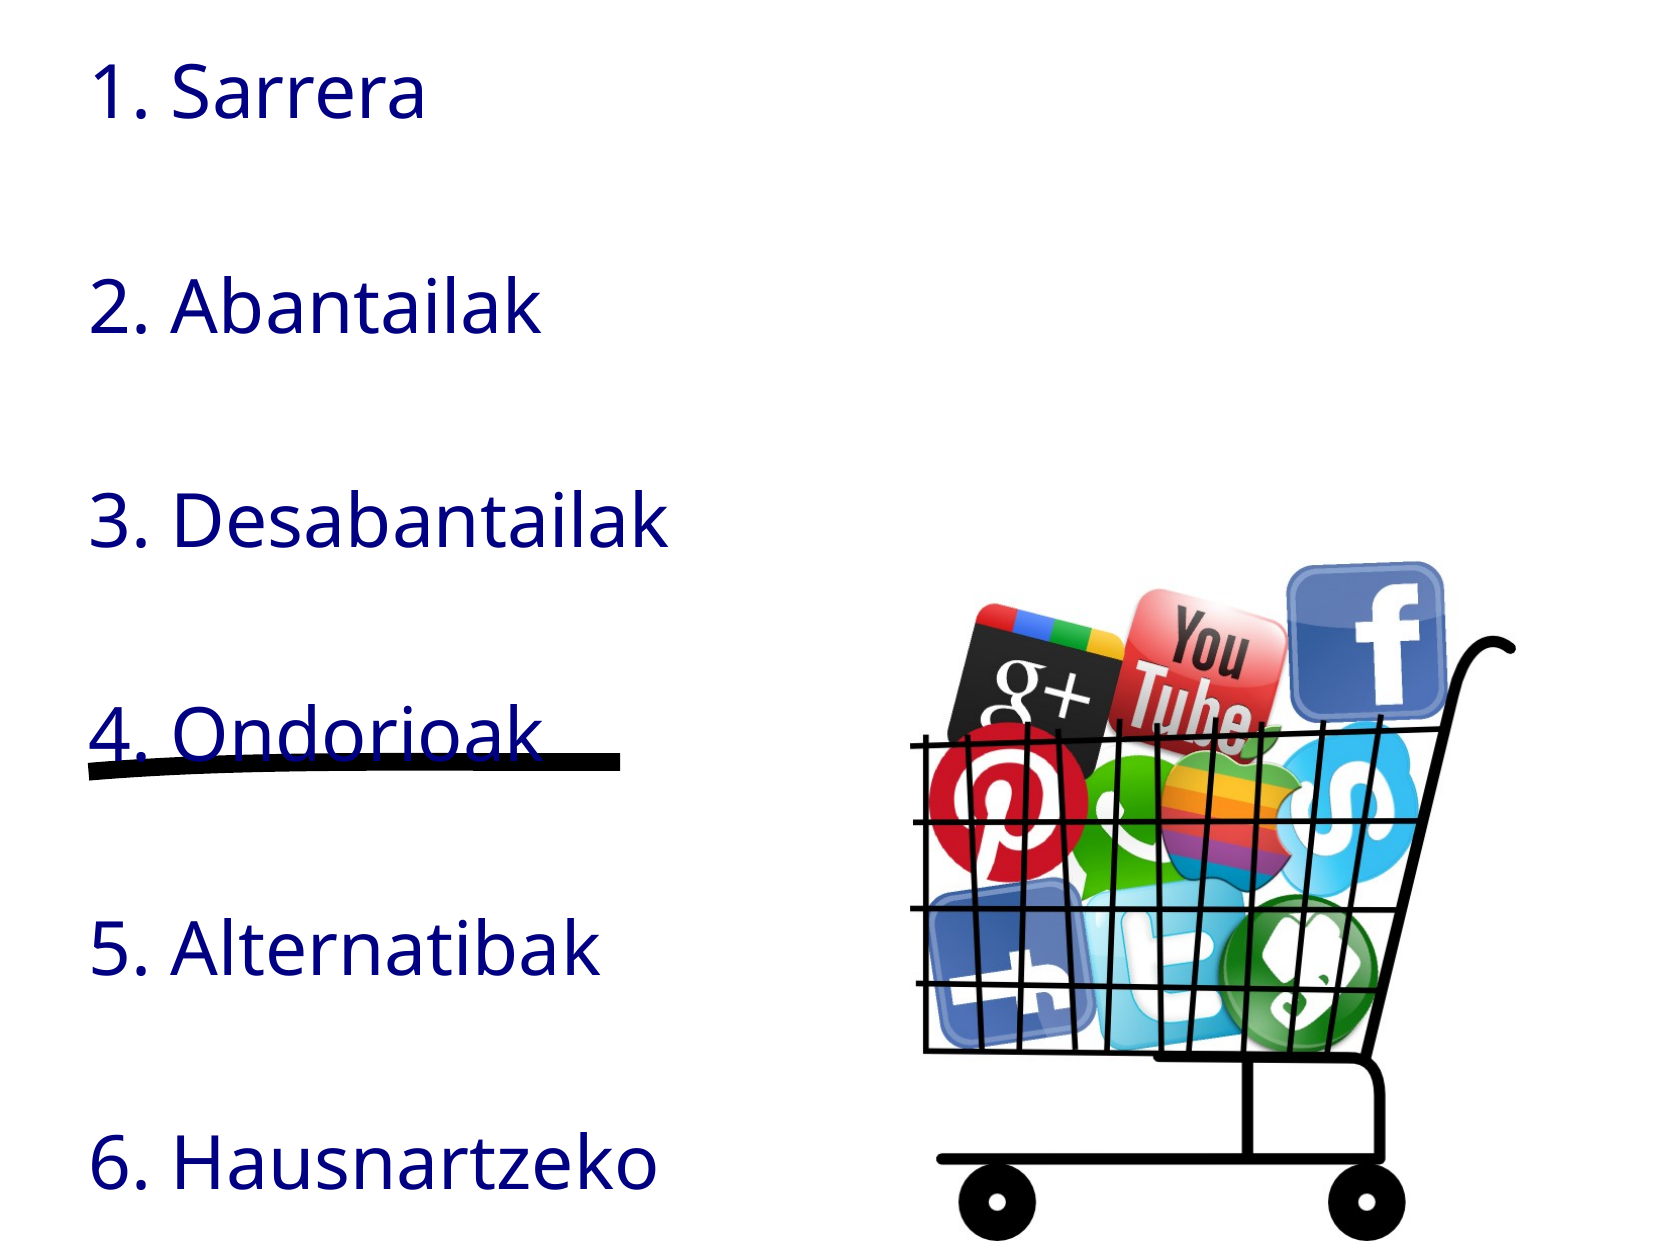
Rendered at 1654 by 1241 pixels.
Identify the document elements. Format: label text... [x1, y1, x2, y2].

picture [910, 560, 1516, 1241]
title 1. Sarrera 2. Abantailak 3. Desabantailak 4. Ondorioak 5. Alternatibak 6. Hausnartzeko [88, 104, 827, 1116]
